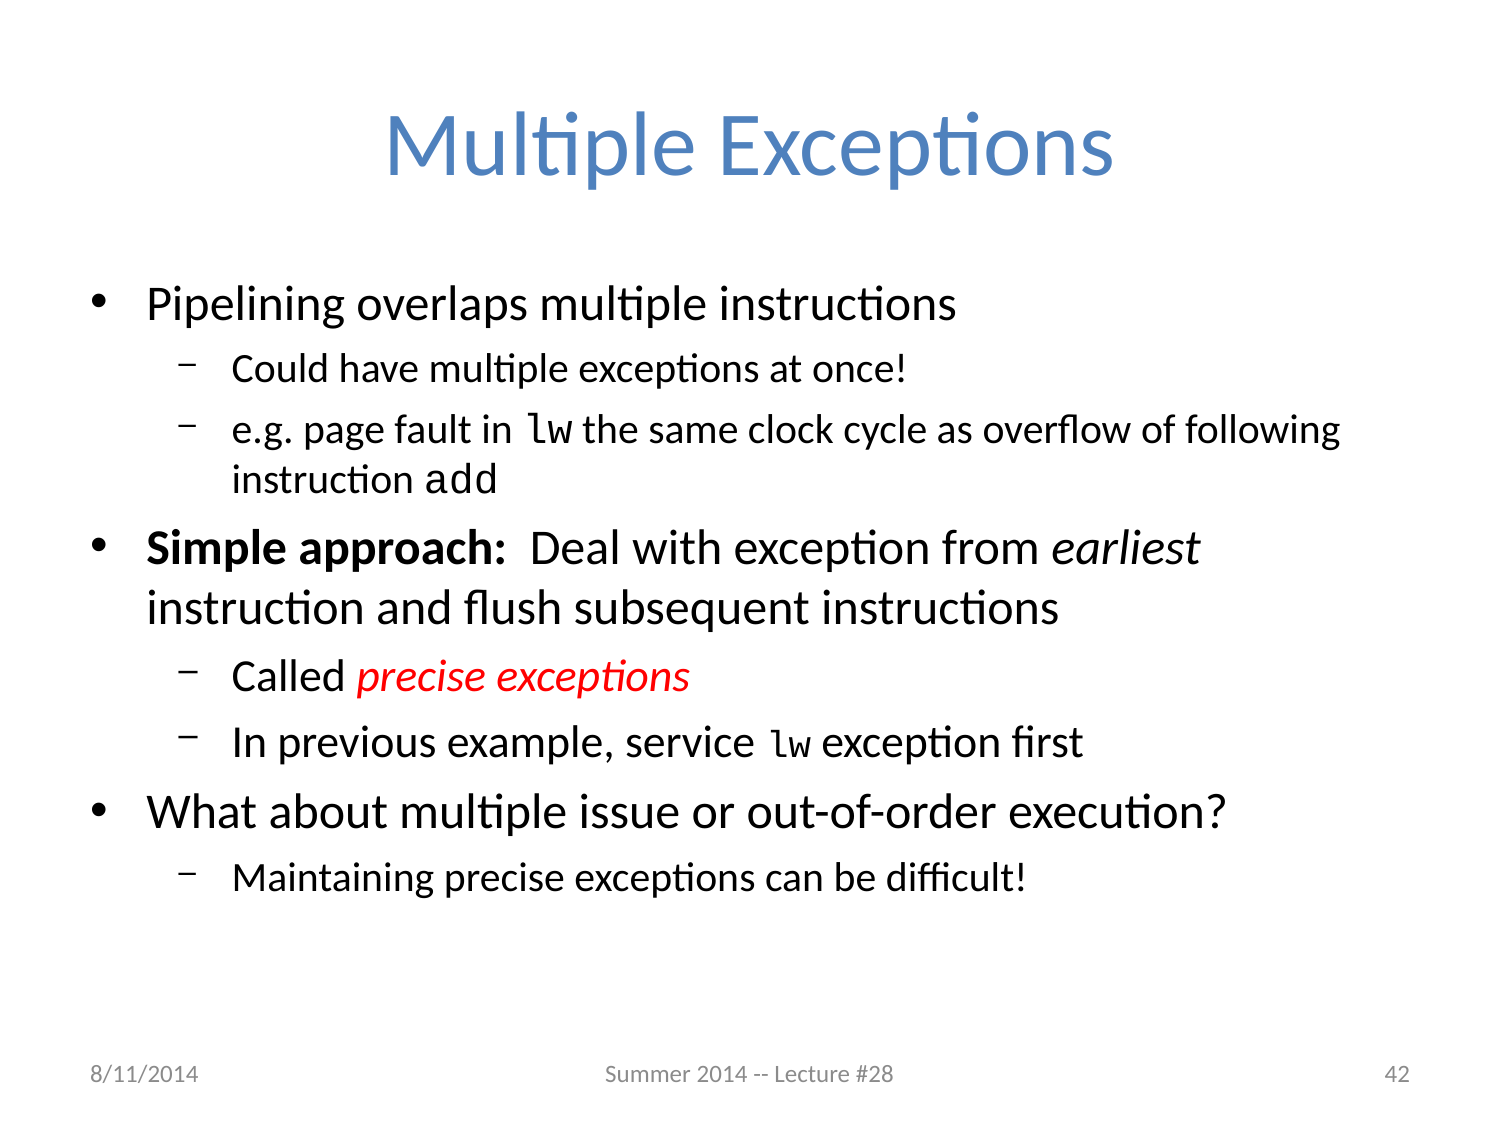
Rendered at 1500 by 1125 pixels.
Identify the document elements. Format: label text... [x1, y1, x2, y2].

slide_number <number> [1074, 1042, 1425, 1103]
title Multiple Exceptions [75, 45, 1425, 233]
slide_number 8/11/2014 [75, 1042, 425, 1103]
footer Summer 2014 -- Lecture #28 [512, 1042, 988, 1103]
list Pipelining overlaps multiple instructions Could have multiple exceptions at once! e.g. page fault in lw the same clock cycle as overflow of following instruction add Simple approach: Deal with exception from earliest instruction and flush subsequent instructions Called precise exceptions In previous example, service lw exception first What about multiple issue or out-of-order execution? Maintaining precise exceptions can be difficult! [75, 262, 1425, 1073]
